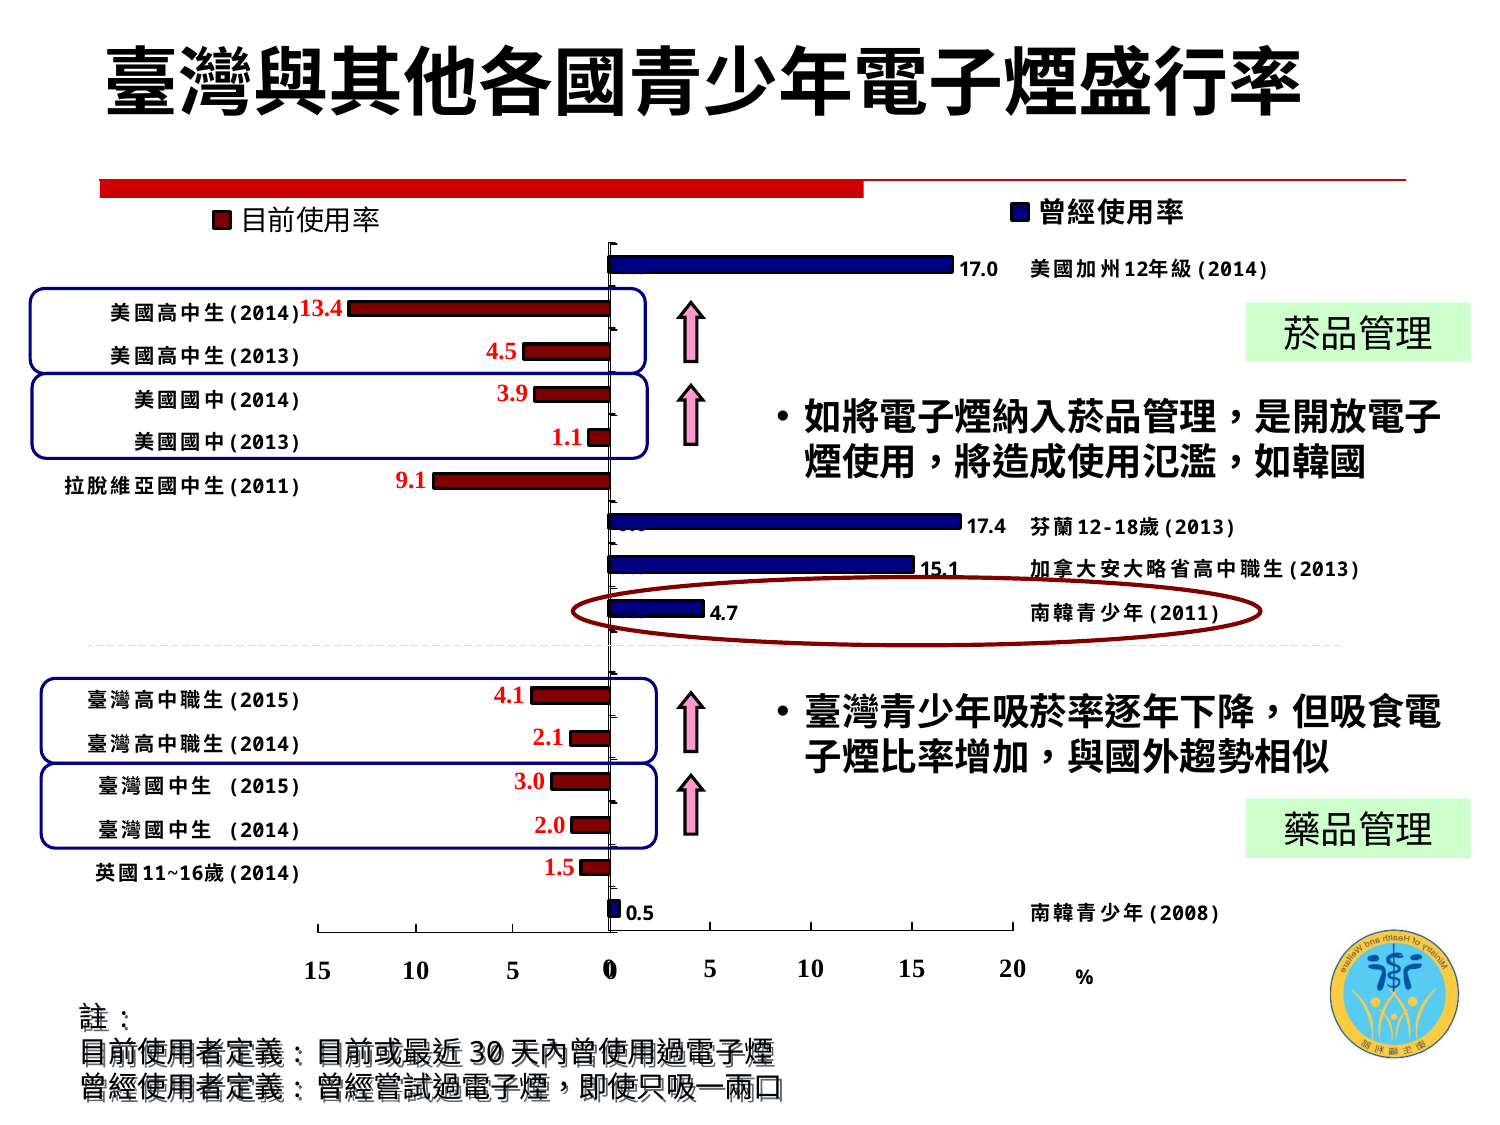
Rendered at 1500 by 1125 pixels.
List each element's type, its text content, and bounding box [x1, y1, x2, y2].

text_box [679, 385, 703, 445]
text_box 藥品管理 [1246, 798, 1471, 858]
picture [1324, 1009, 1468, 1062]
text_box 臺灣青少年吸菸率逐年下降，但吸食電子煙比率增加，與國外趨勢相似 [761, 680, 1463, 787]
text_box 菸品管理 [1246, 302, 1471, 362]
title 臺灣與其他各國青少年電子煙盛行率 [88, 42, 1449, 132]
text_box [679, 692, 703, 752]
chart [0, 172, 1487, 1011]
text_box 註: 目前使用者定義:目前或最近30天內曾使用過電子煙 曾經使用者定義:曾經嘗試過電子煙，即使只吸一兩口 [64, 991, 1071, 1112]
text_box 如將電子煙納入菸品管理，是開放電子煙使用，將造成使用氾濫，如韓國 [761, 385, 1463, 491]
text_box [679, 775, 703, 835]
text_box [679, 302, 703, 362]
